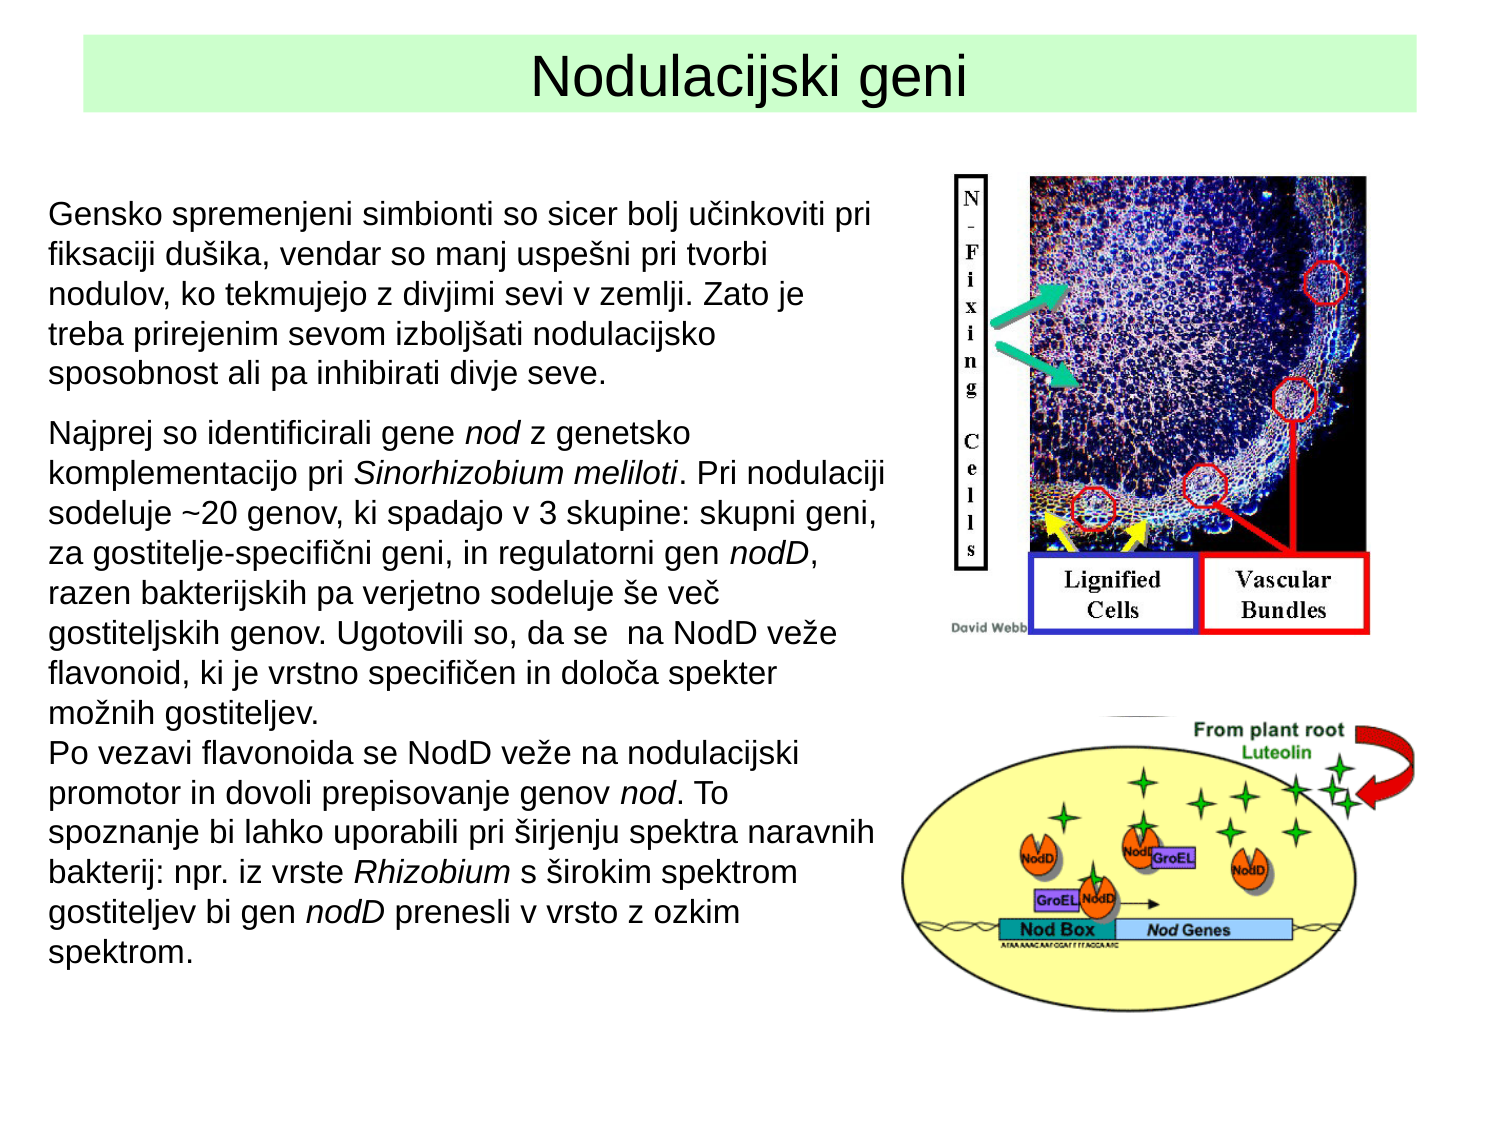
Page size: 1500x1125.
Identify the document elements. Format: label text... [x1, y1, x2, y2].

picture [891, 716, 1424, 1018]
text_box Gensko spremenjeni simbionti so sicer bolj učinkoviti pri fiksaciji dušika, vendar so manj uspešni pri tvorbi nodulov, ko tekmujejo z divjimi sevi v zemlji. Zato je treba prirejenim sevom izboljšati nodulacijsko sposobnost ali pa inhibirati divje seve. Najprej so identificirali gene nod z genetsko komplementacijo pri Sinorhizobium meliloti. Pri nodulaciji sodeluje ~20 genov, ki spadajo v 3 skupine: skupni geni, za gostitelje-specifični geni, in regulatorni gen nodD, razen bakterijskih pa verjetno sodeluje še več gostiteljskih genov. Ugotovili so, da se na NodD veže flavonoid, ki je vrstno specifičen in določa spekter možnih gostiteljev. Po vezavi flavonoida se NodD veže na nodulacijski promotor in dovoli prepisovanje genov nod. To spoznanje bi lahko uporabili pri širjenju spektra naravnih bakterij: npr. iz vrste Rhizobium s širokim spektrom gostiteljev bi gen nodD prenesli v vrsto z ozkim spektrom. [33, 184, 904, 978]
picture [950, 172, 1371, 637]
text_box Nodulacijski geni [83, 34, 1417, 113]
